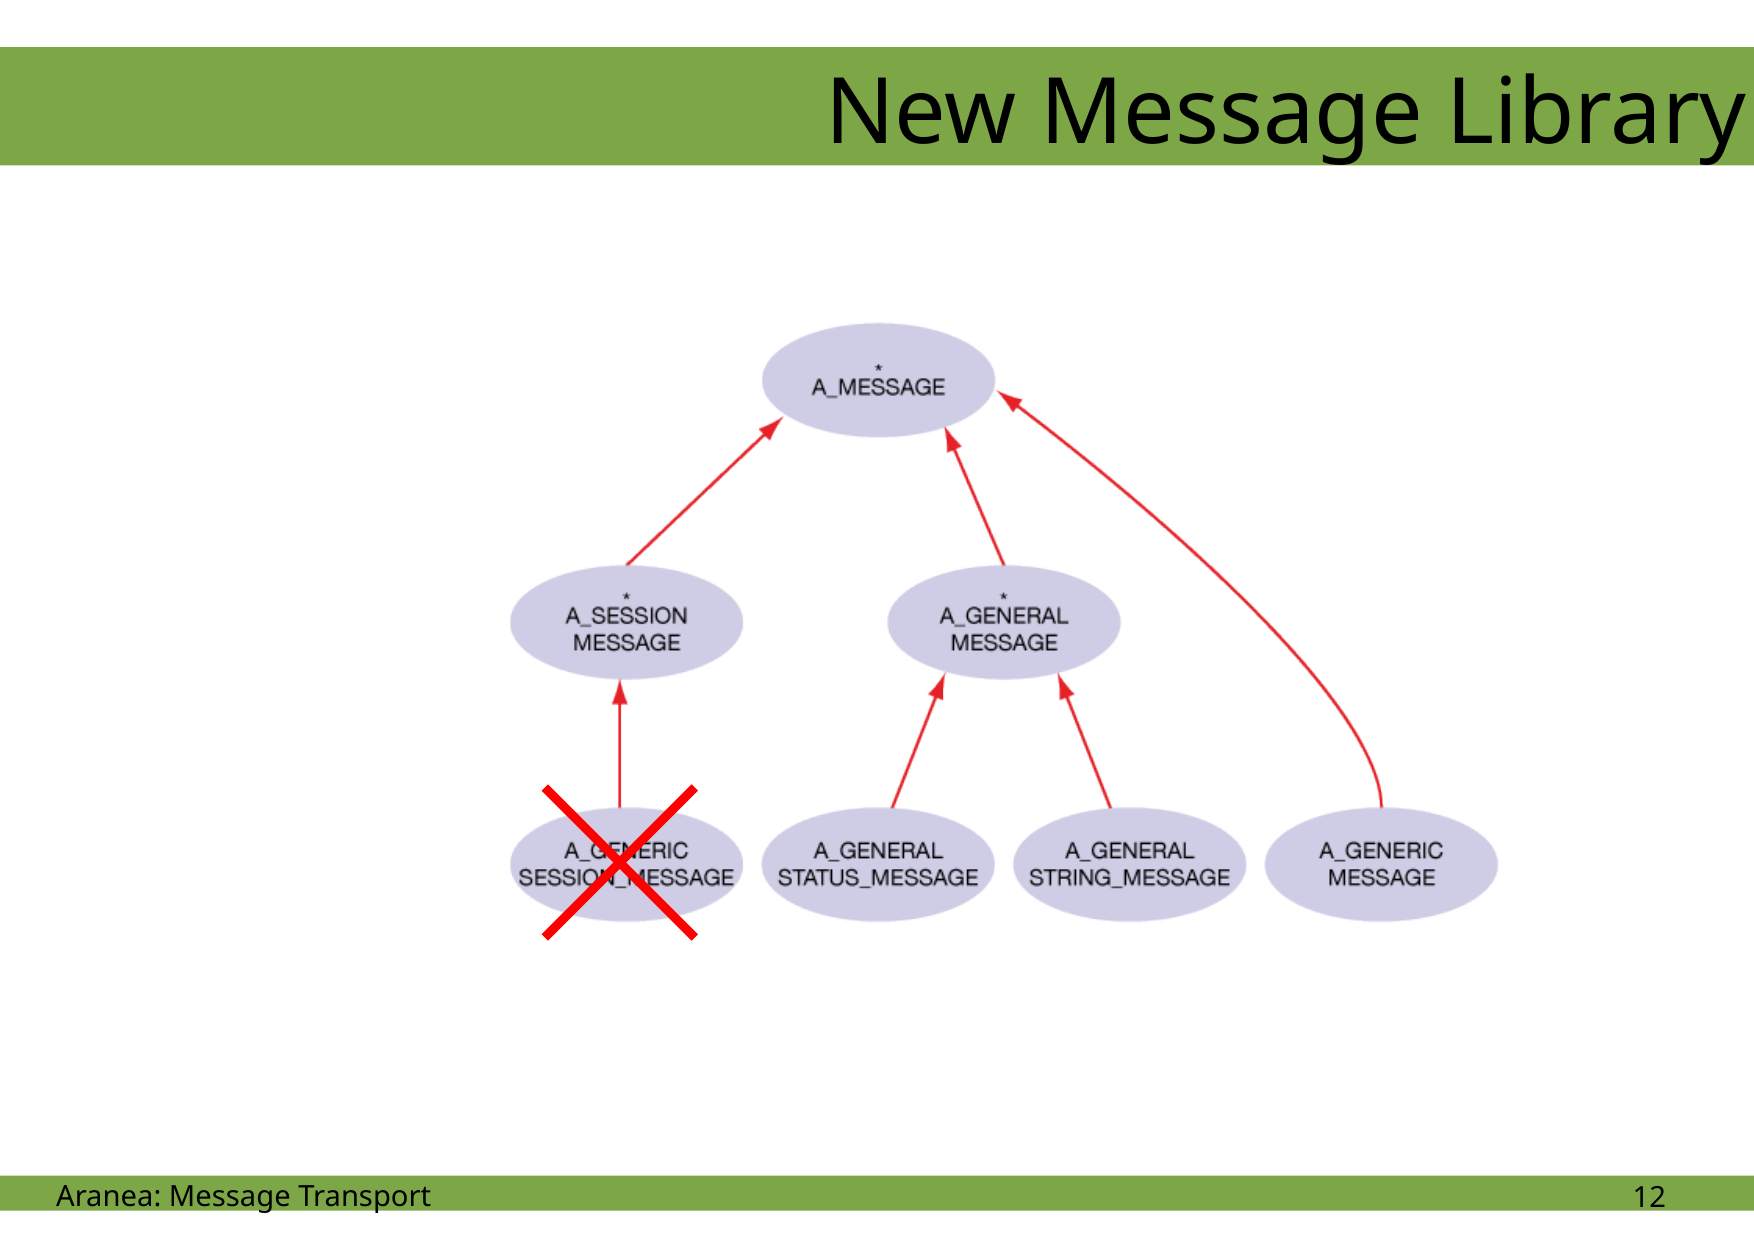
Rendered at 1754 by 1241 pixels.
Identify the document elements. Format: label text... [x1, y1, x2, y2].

picture [254, 152, 1505, 1090]
title New Message Library [0, 54, 1748, 162]
